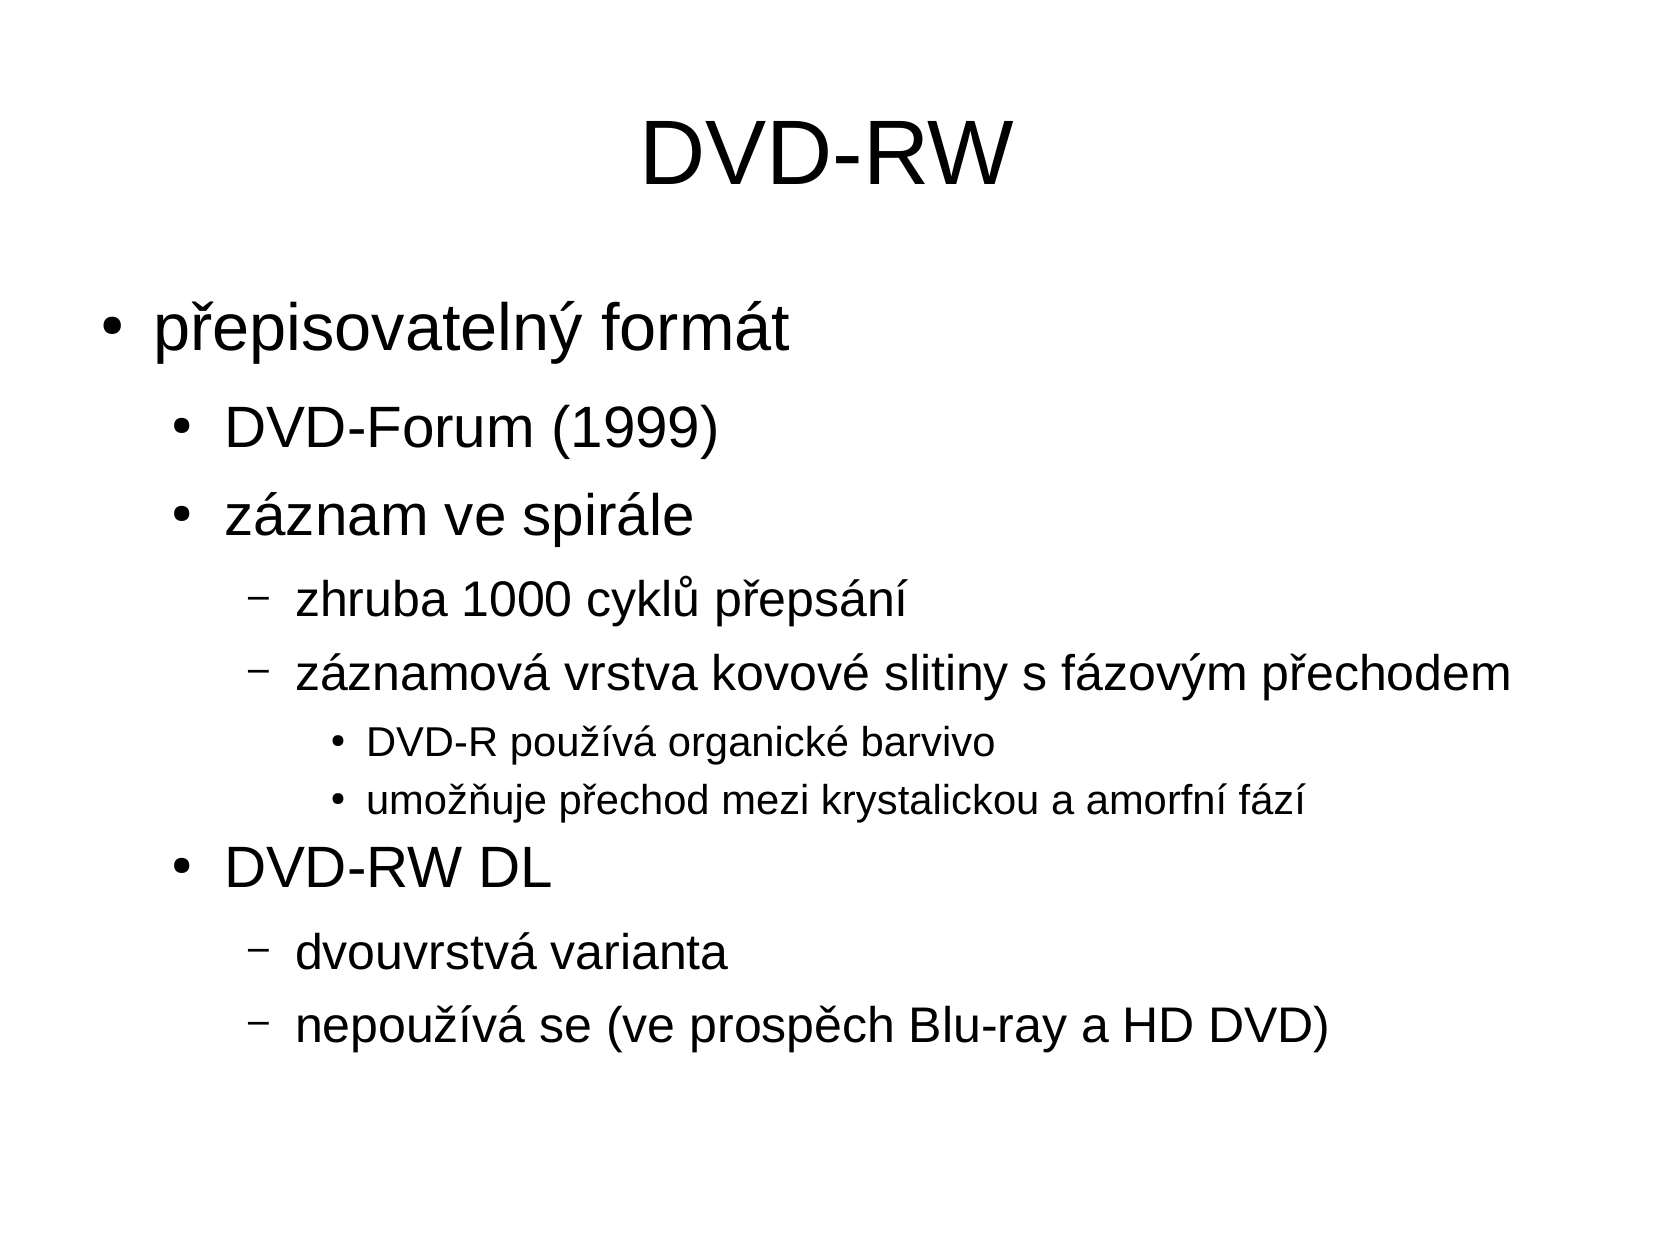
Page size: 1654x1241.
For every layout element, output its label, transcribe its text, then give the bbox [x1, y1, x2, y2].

list přepisovatelný formát DVD-Forum (1999) záznam ve spirále zhruba 1000 cyklů přepsání záznamová vrstva kovové slitiny s fázovým přechodem DVD-R používá organické barvivo umožňuje přechod mezi krystalickou a amorfní fází DVD-RW DL dvouvrstvá varianta nepoužívá se (ve prospěch Blu-ray a HD DVD) [82, 290, 1571, 1109]
title DVD-RW [82, 56, 1571, 250]
